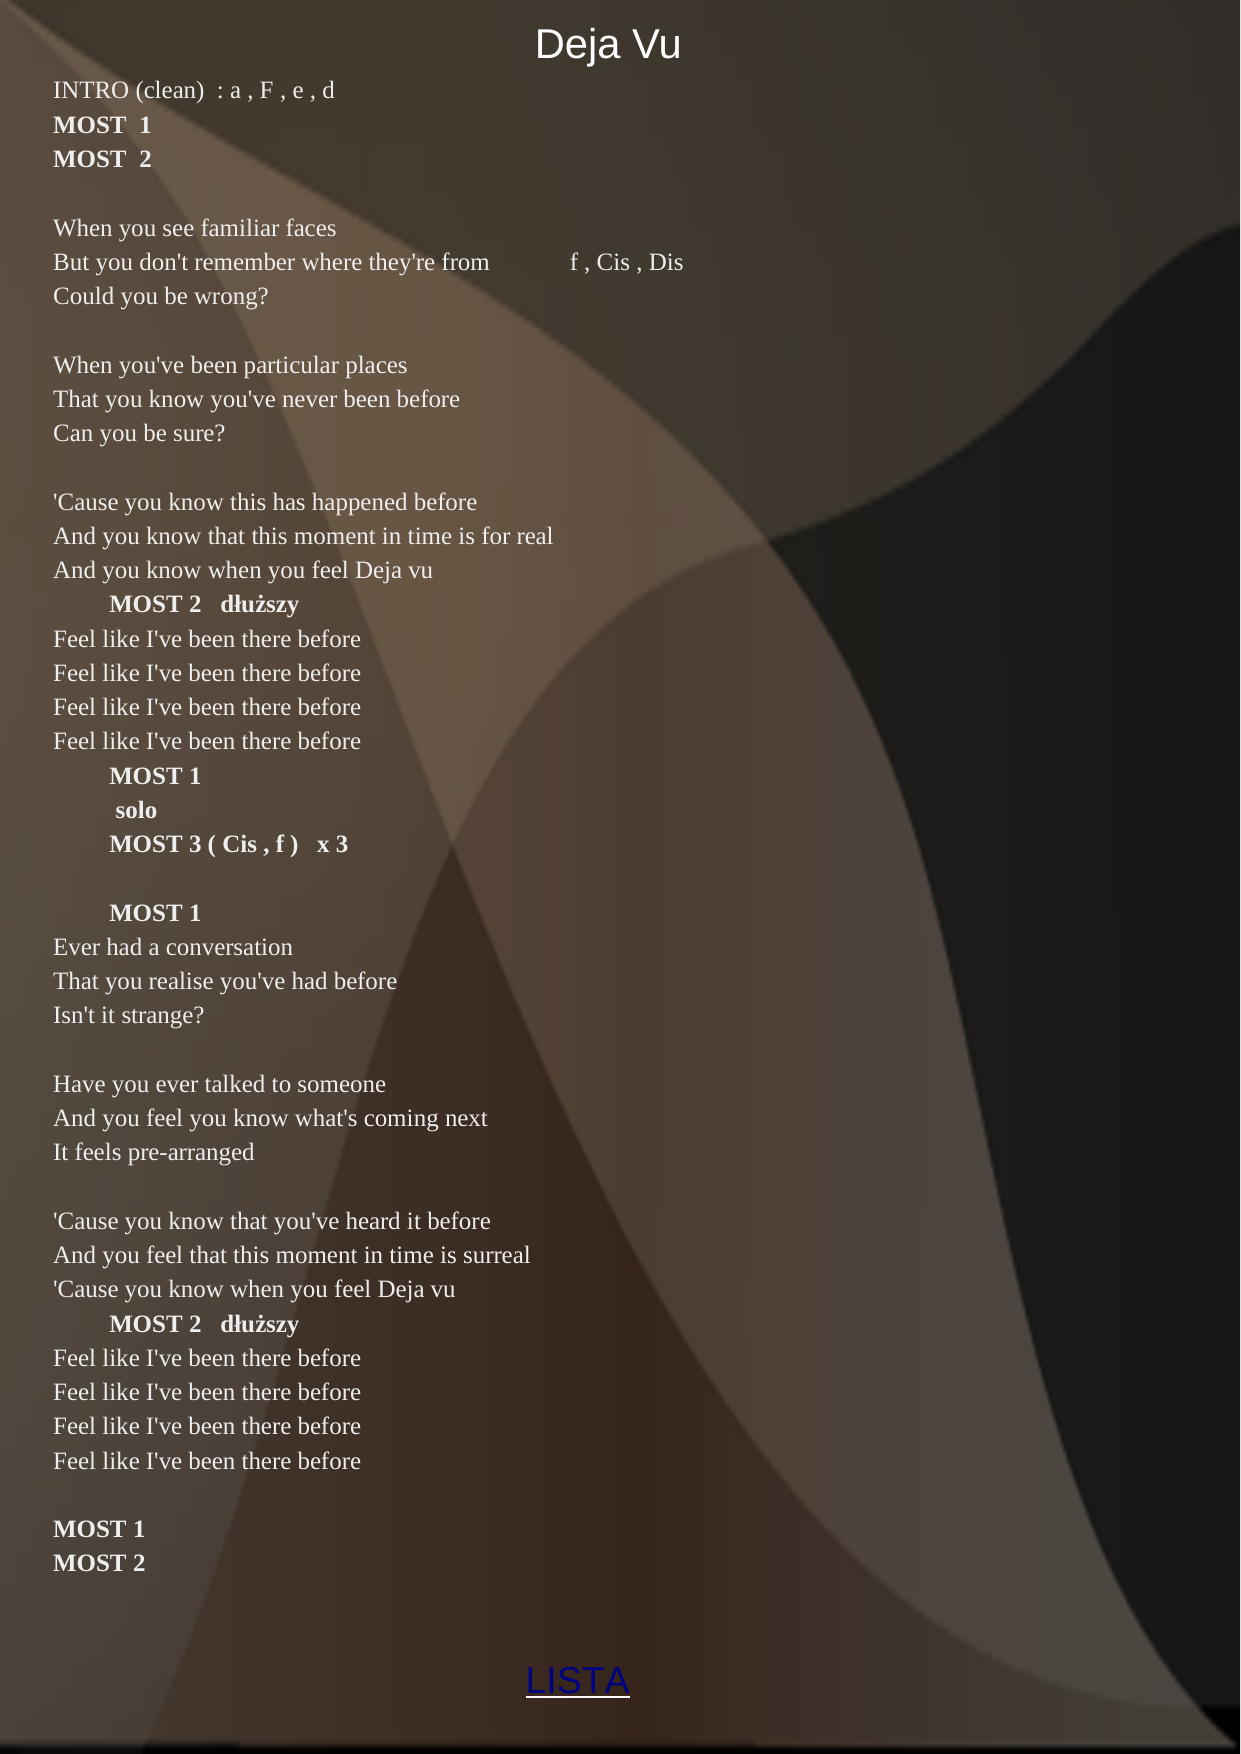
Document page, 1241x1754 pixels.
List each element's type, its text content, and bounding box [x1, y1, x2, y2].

picture [0, 0, 1241, 1754]
title Deja Vu [76, 21, 1140, 68]
list INTRO (clean) : a , F , e , d MOST 1 MOST 2 When you see familiar faces But you don't remember where they're from f , Cis , Dis Could you be wrong? When you've been particular places That you know you've never been before Can you be sure? 'Cause you know this has happened before And you know that this moment in time is for real And you know when you feel Deja vu MOST 2 dłuższy Feel like I've been there before Feel like I've been there before Feel like I've been there before Feel like I've been there before MOST 1 solo MOST 3 ( Cis , f ) x 3 MOST 1 Ever had a conversation That you realise you've had before Isn't it strange? Have you ever talked to someone And you feel you know what's coming next It feels pre-arranged 'Cause you know that you've heard it before And you feel that this moment in time is surreal 'Cause you know when you feel Deja vu MOST 2 dłuższy Feel like I've been there before Feel like I've been there before Feel like I've been there before Feel like I've been there before MOST 1 MOST 2 [53, 76, 1117, 1613]
text_box LISTA [525, 1659, 658, 1702]
